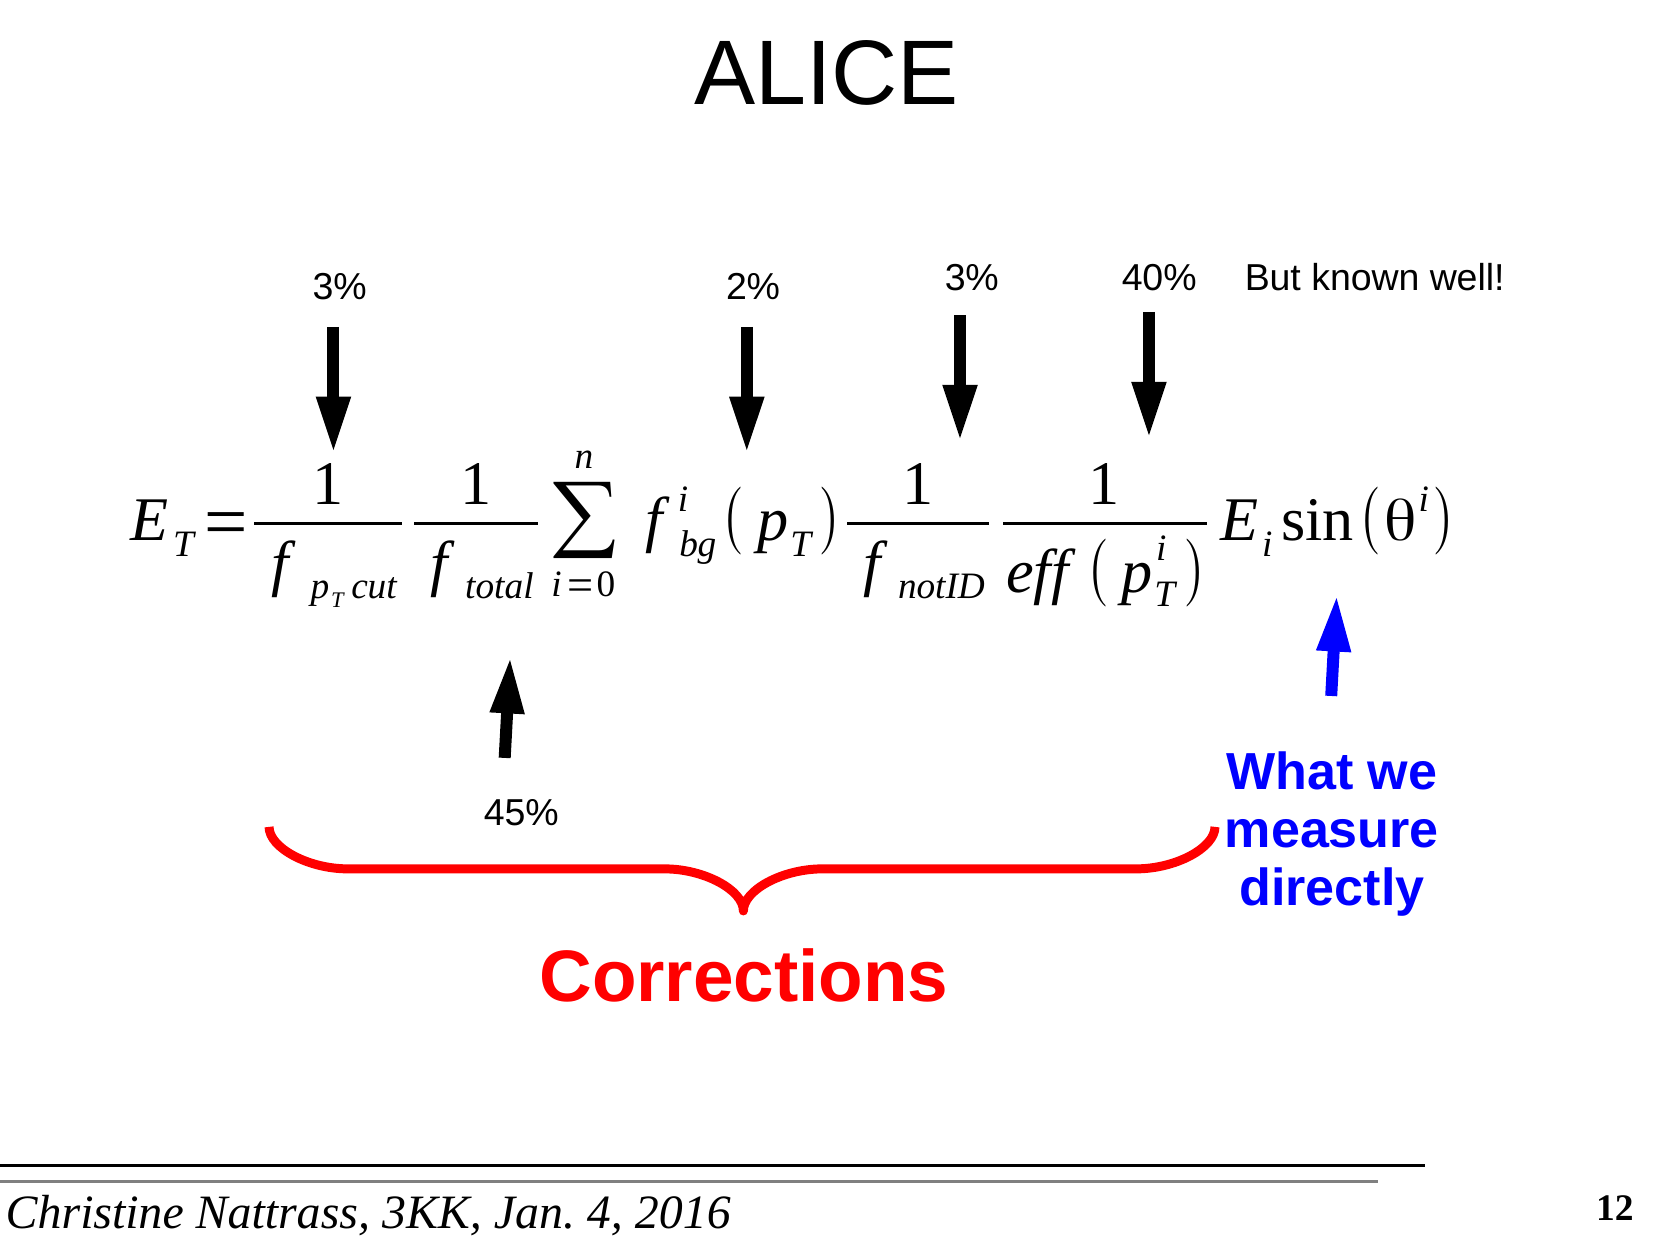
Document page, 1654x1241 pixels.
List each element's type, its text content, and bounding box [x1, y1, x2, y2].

title ALICE [82, 0, 1571, 151]
text_box Corrections [524, 928, 1020, 1025]
text_box 2% [711, 258, 811, 316]
text_box 3% [930, 249, 1030, 306]
text_box But known well! [1230, 249, 1561, 306]
chart [120, 436, 1460, 616]
text_box 3% [297, 258, 398, 316]
text_box 40% [1107, 249, 1230, 306]
text_box What we measure directly [1185, 735, 1479, 926]
text_box 45% [469, 783, 601, 841]
